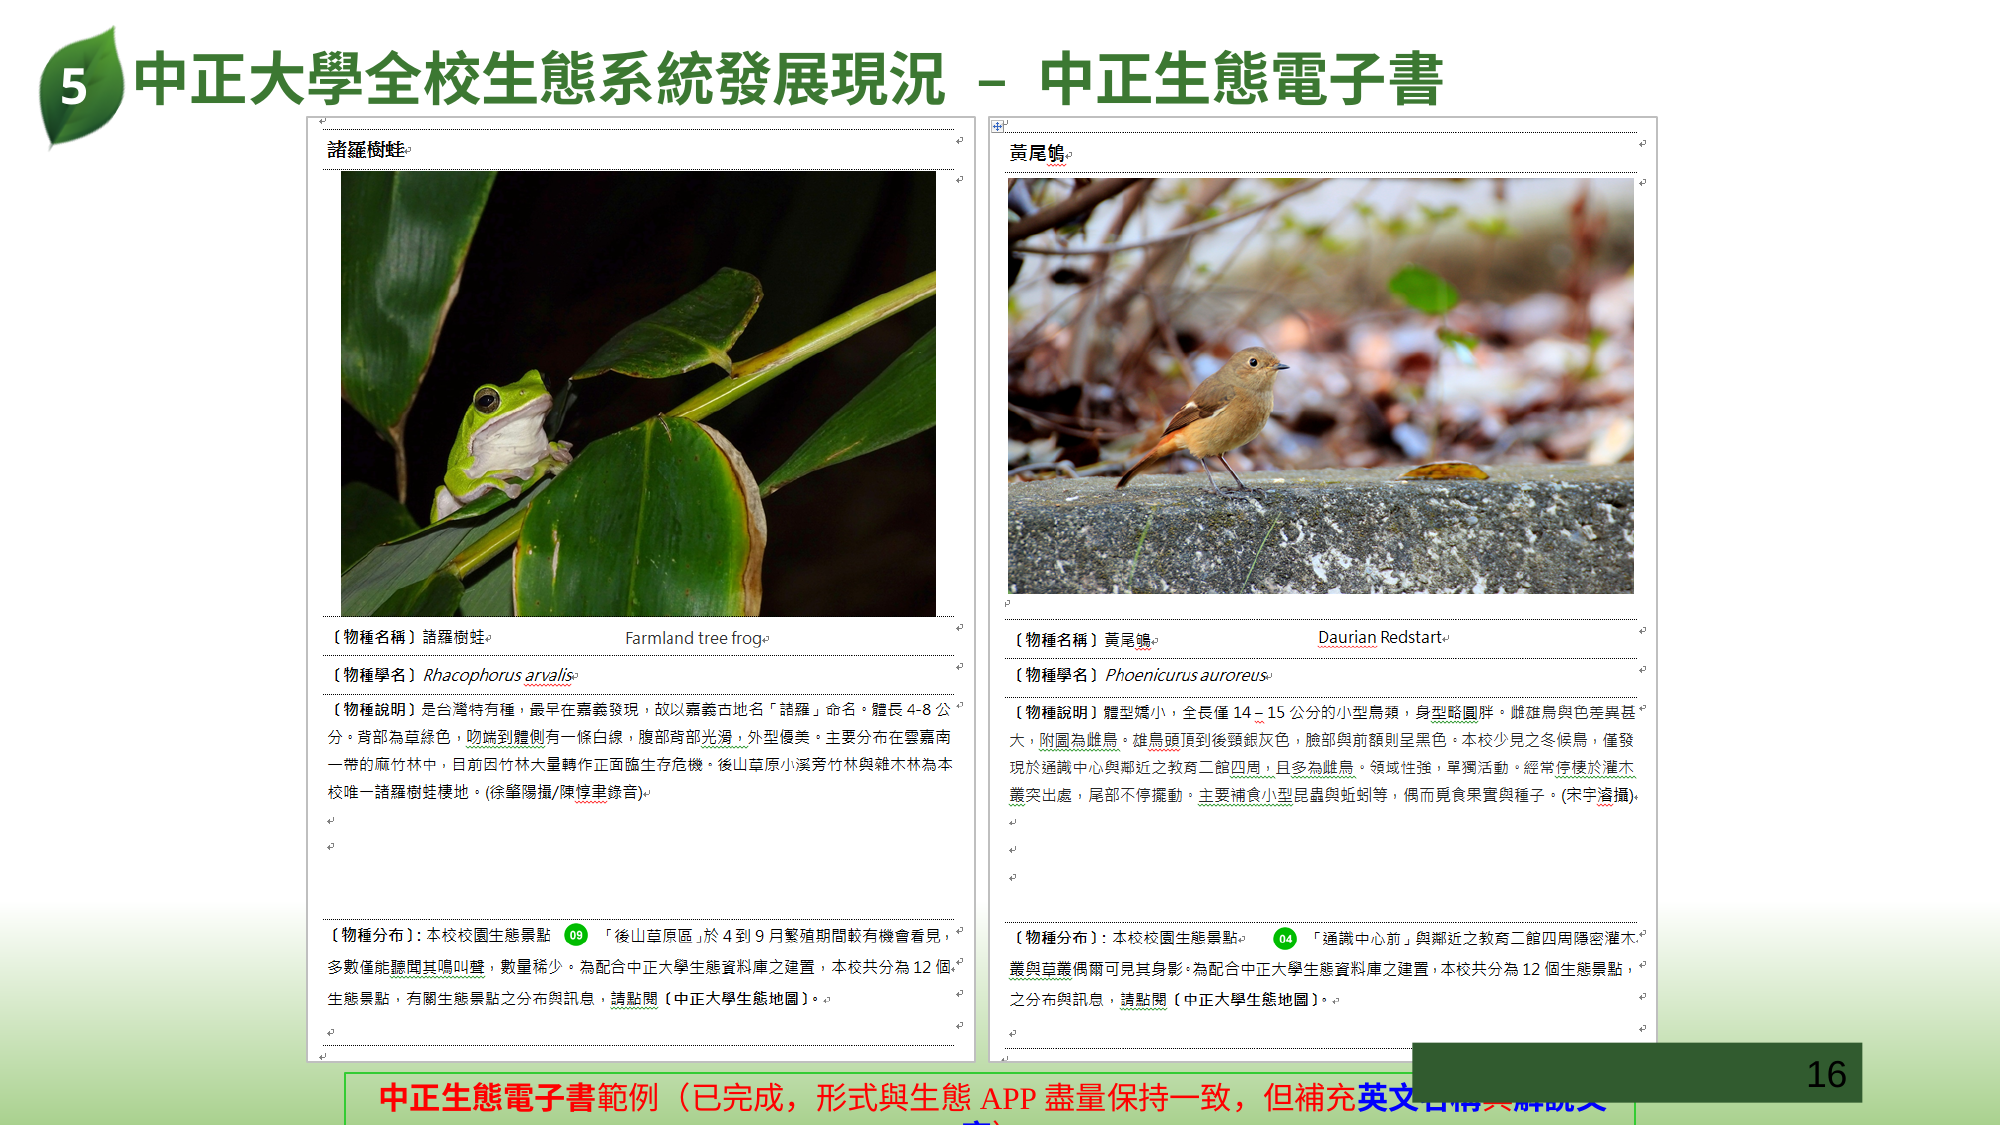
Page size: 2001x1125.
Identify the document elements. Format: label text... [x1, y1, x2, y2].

text_box 中正生態電子書範例（已完成，形式與生態APP盡量保持一致，但補充英文名稱與解說文字） [345, 1072, 1635, 1125]
text_box 5 [44, 47, 104, 123]
text_box 中正大學全校生態系統發展現況 – 中正生態電子書 [117, 34, 1461, 120]
picture [989, 117, 1657, 1061]
picture [307, 117, 974, 1061]
picture [9, 4, 128, 173]
slide_number <number> [1412, 1042, 1863, 1103]
